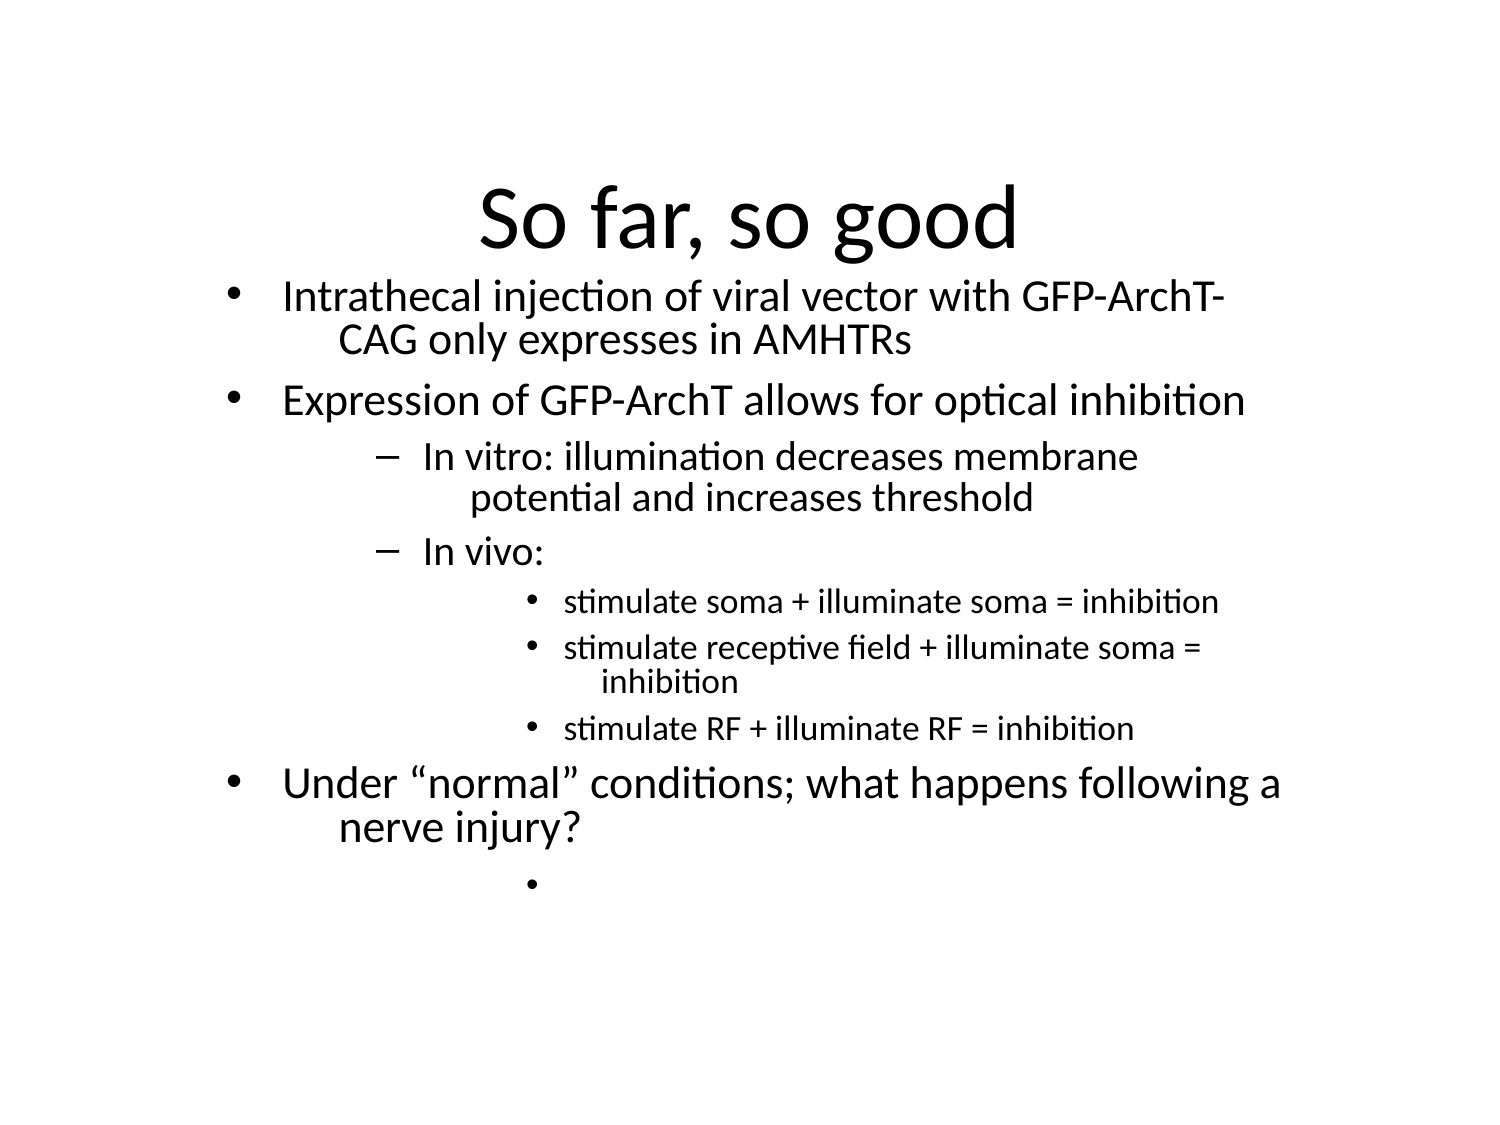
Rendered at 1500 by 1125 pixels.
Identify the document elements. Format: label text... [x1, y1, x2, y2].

title So far, so good [243, 141, 1257, 268]
list Intrathecal injection of viral vector with GFP-ArchT-CAG only expresses in AMHTRs Expression of GFP-ArchT allows for optical inhibition In vitro: illumination decreases membrane potential and increases threshold In vivo: stimulate soma + illuminate soma = inhibition stimulate receptive field + illuminate soma = inhibition stimulate RF + illuminate RF = inhibition Under “normal” conditions; what happens following a nerve injury? [210, 268, 1313, 904]
